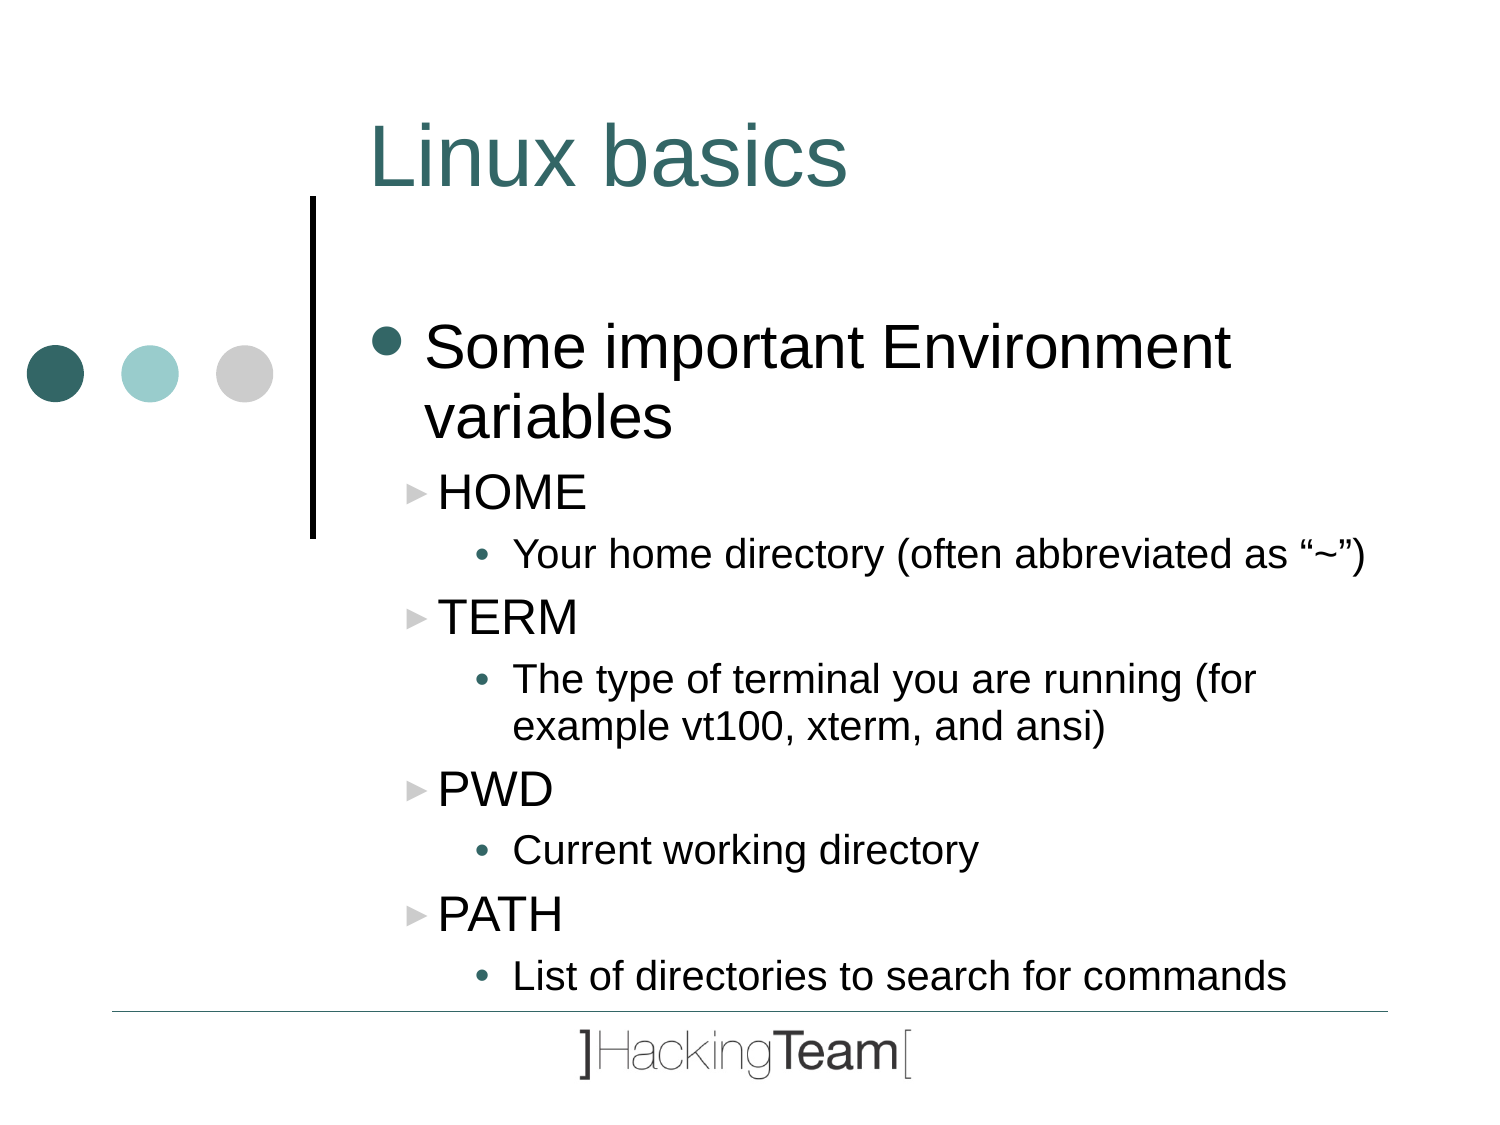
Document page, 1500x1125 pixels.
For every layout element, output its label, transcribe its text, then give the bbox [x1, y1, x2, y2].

list Some important Environment variables HOME Your home directory (often abbreviated as “~”) TERM The type of terminal you are running (for example vt100, xterm, and ansi) PWD Current working directory PATH List of directories to search for commands [249, 312, 1401, 1041]
title Linux basics [249, 38, 1401, 275]
picture [574, 1041, 916, 1084]
